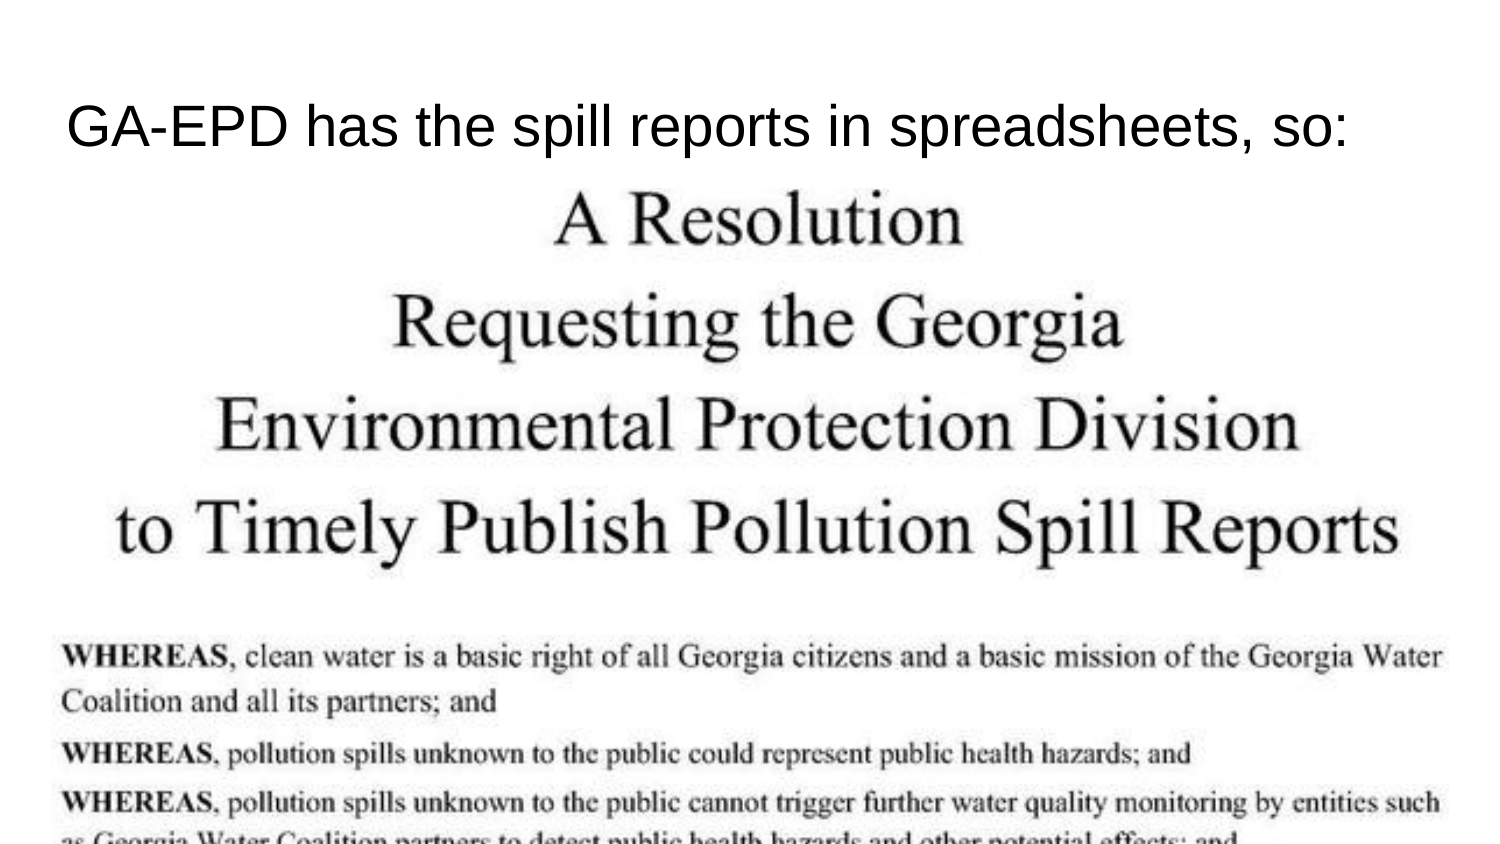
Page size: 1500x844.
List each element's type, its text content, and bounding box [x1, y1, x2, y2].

title GA-EPD has the spill reports in spreadsheets, so: [51, 72, 1449, 167]
picture [51, 188, 1449, 844]
